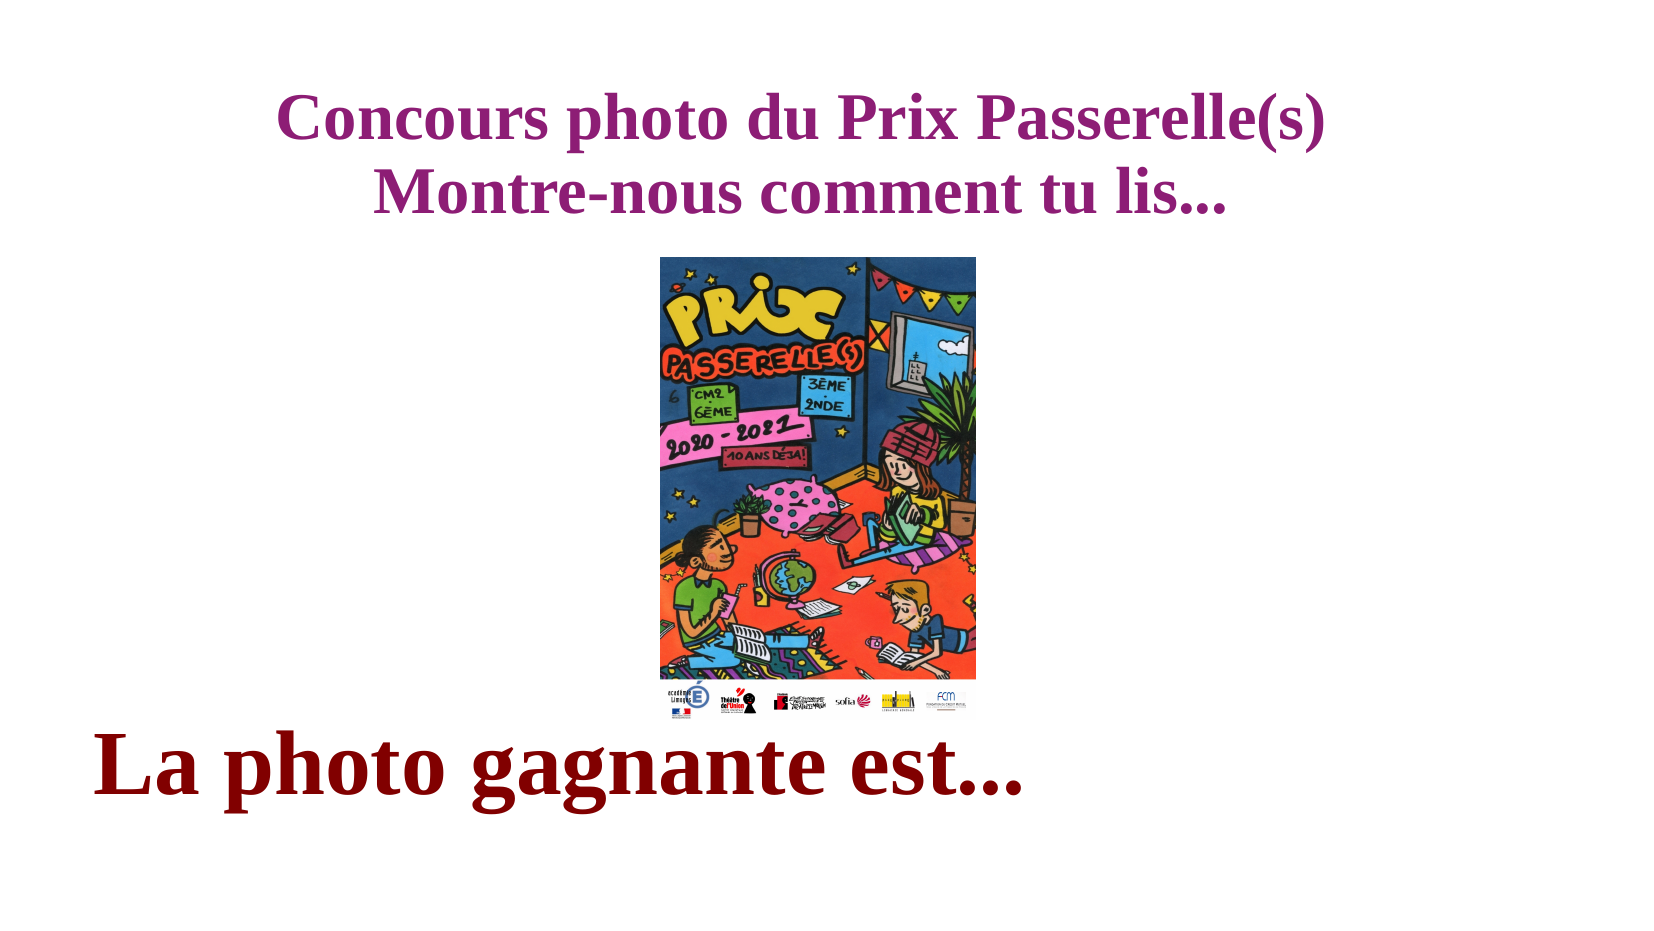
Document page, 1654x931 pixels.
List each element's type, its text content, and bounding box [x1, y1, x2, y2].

text_box La photo gagnante est... [78, 705, 1546, 860]
text_box Concours photo du Prix Passerelle(s) Montre-nous comment tu lis... [135, 72, 1469, 256]
picture [660, 257, 976, 705]
